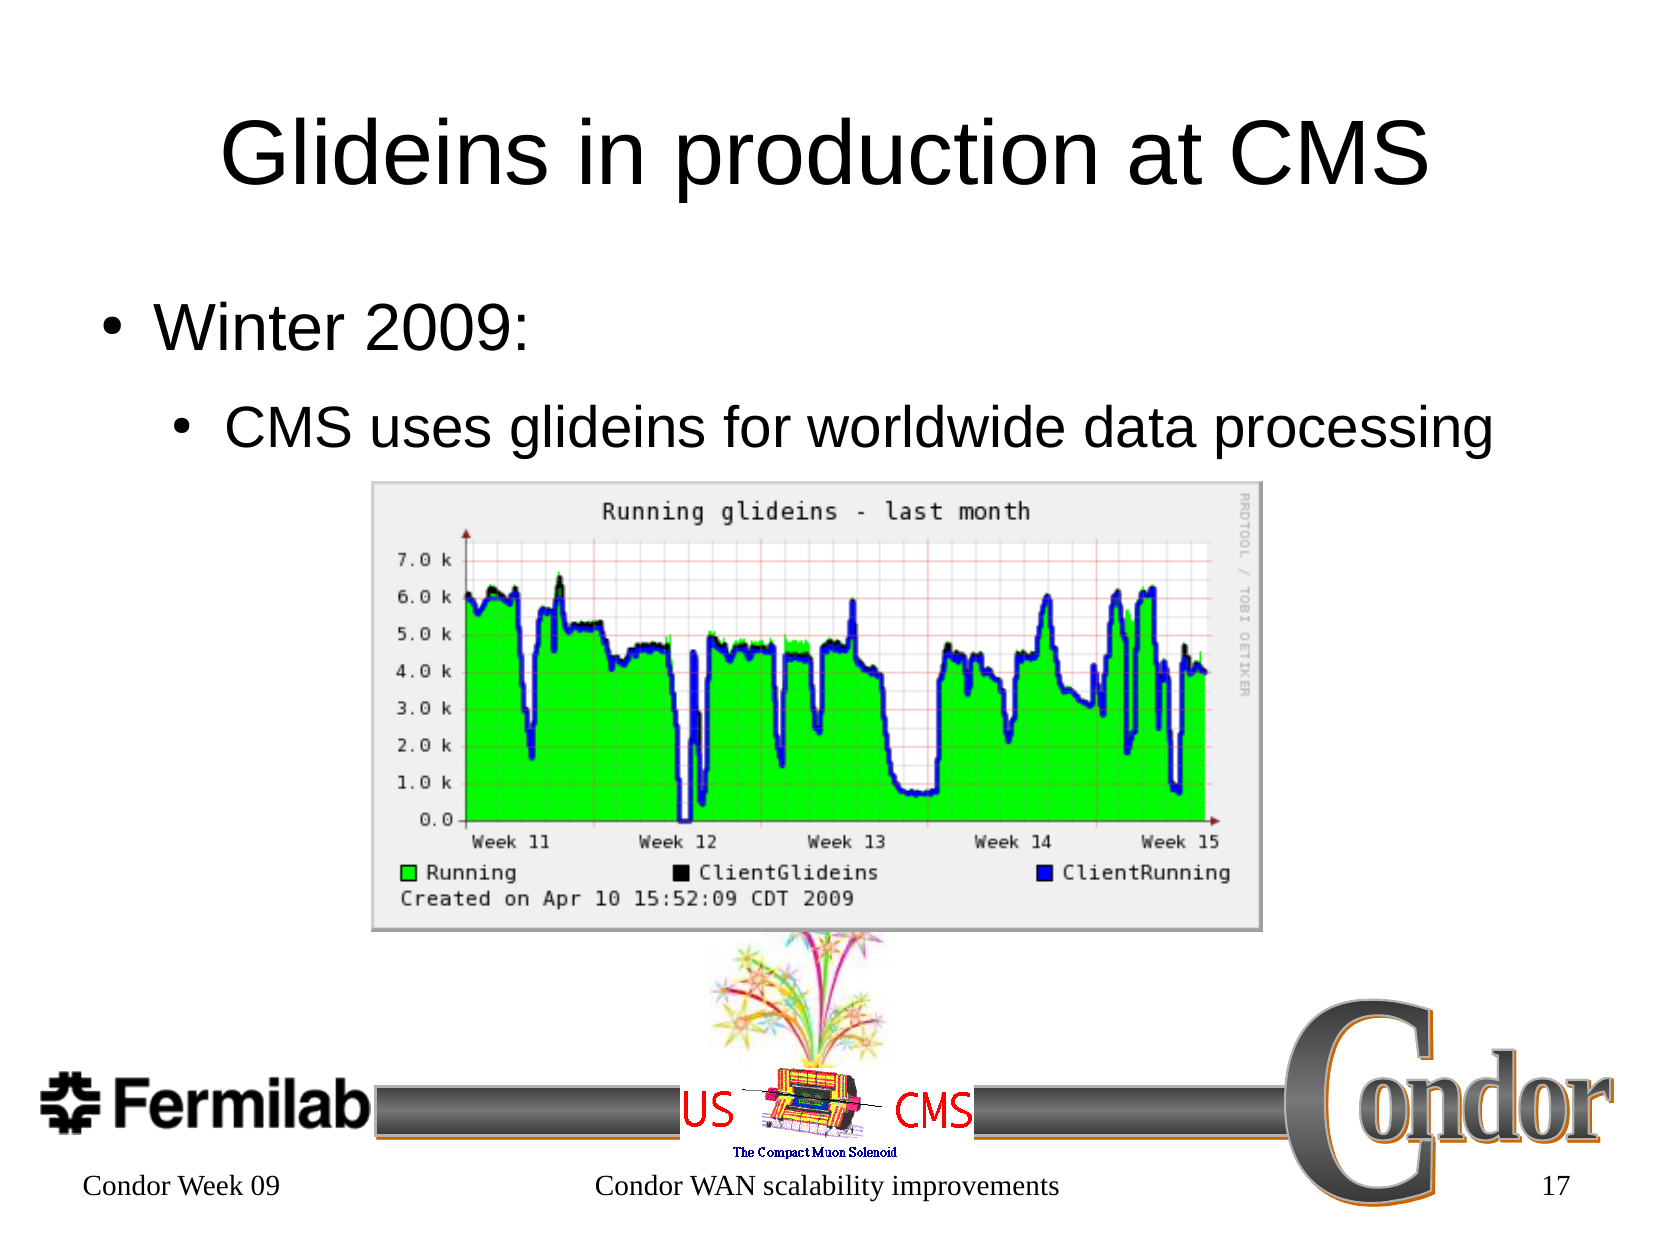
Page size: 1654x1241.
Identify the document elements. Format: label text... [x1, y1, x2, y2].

text_box [974, 1109, 1433, 1203]
picture [371, 481, 1263, 932]
list Winter 2009: CMS uses glideins for worldwide data processing [82, 290, 1571, 1109]
title Glideins in production at CMS [82, 49, 1571, 257]
text_box [375, 1109, 680, 1136]
text_box [1519, 1109, 1566, 1141]
text_box [1463, 1109, 1519, 1141]
text_box [1438, 1109, 1464, 1140]
picture [680, 1109, 974, 1159]
picture [40, 1071, 371, 1135]
text_box [1360, 1109, 1407, 1141]
text_box [1566, 1078, 1611, 1140]
